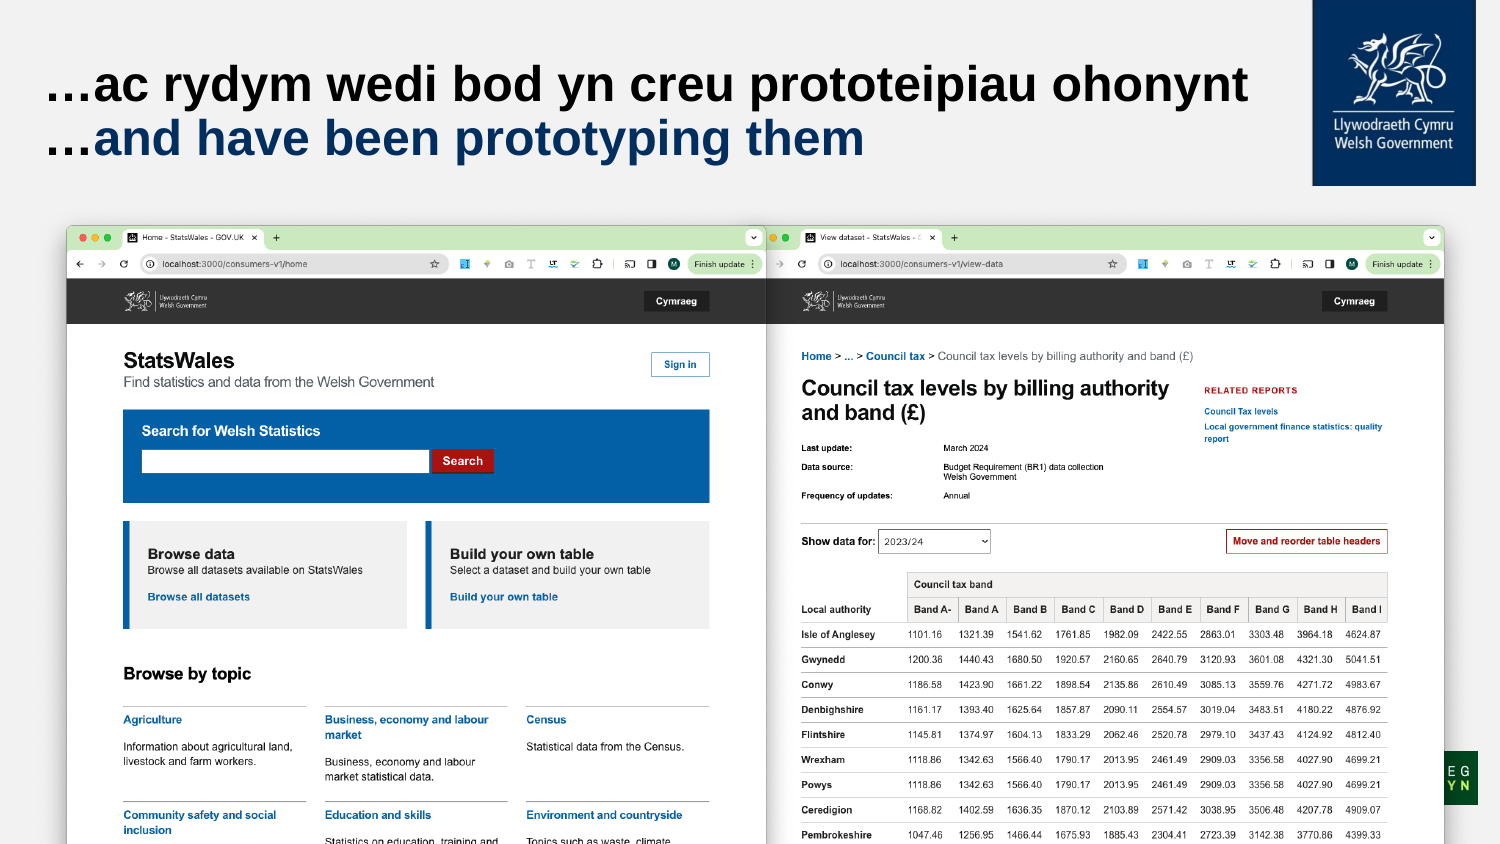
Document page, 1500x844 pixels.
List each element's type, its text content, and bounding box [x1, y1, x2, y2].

title …ac rydym wedi bod yn creu prototeipiau ohonynt …and have been prototyping them [32, 30, 1327, 194]
picture [32, 202, 1478, 844]
